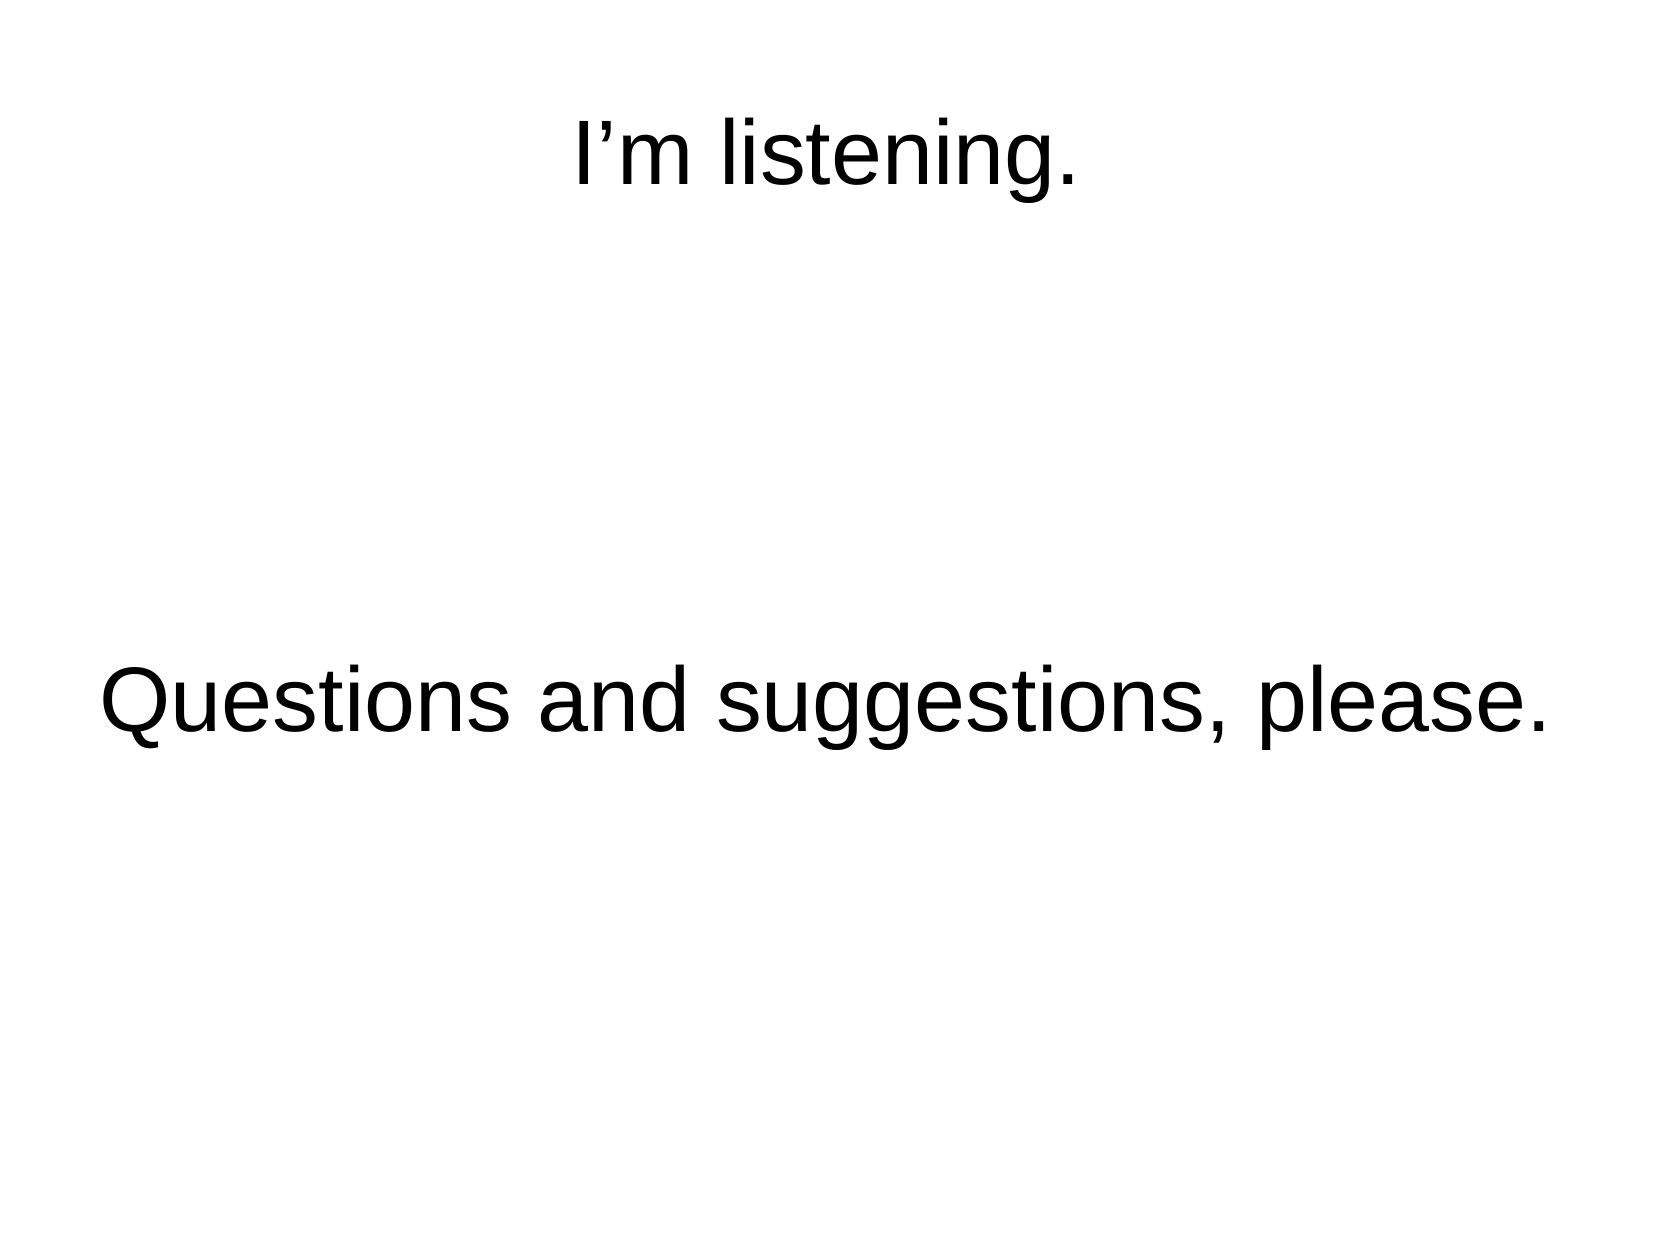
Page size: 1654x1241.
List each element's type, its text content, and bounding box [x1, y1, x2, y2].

subtitle Questions and suggestions, please. [82, 290, 1571, 1109]
title I’m listening. [82, 49, 1571, 257]
